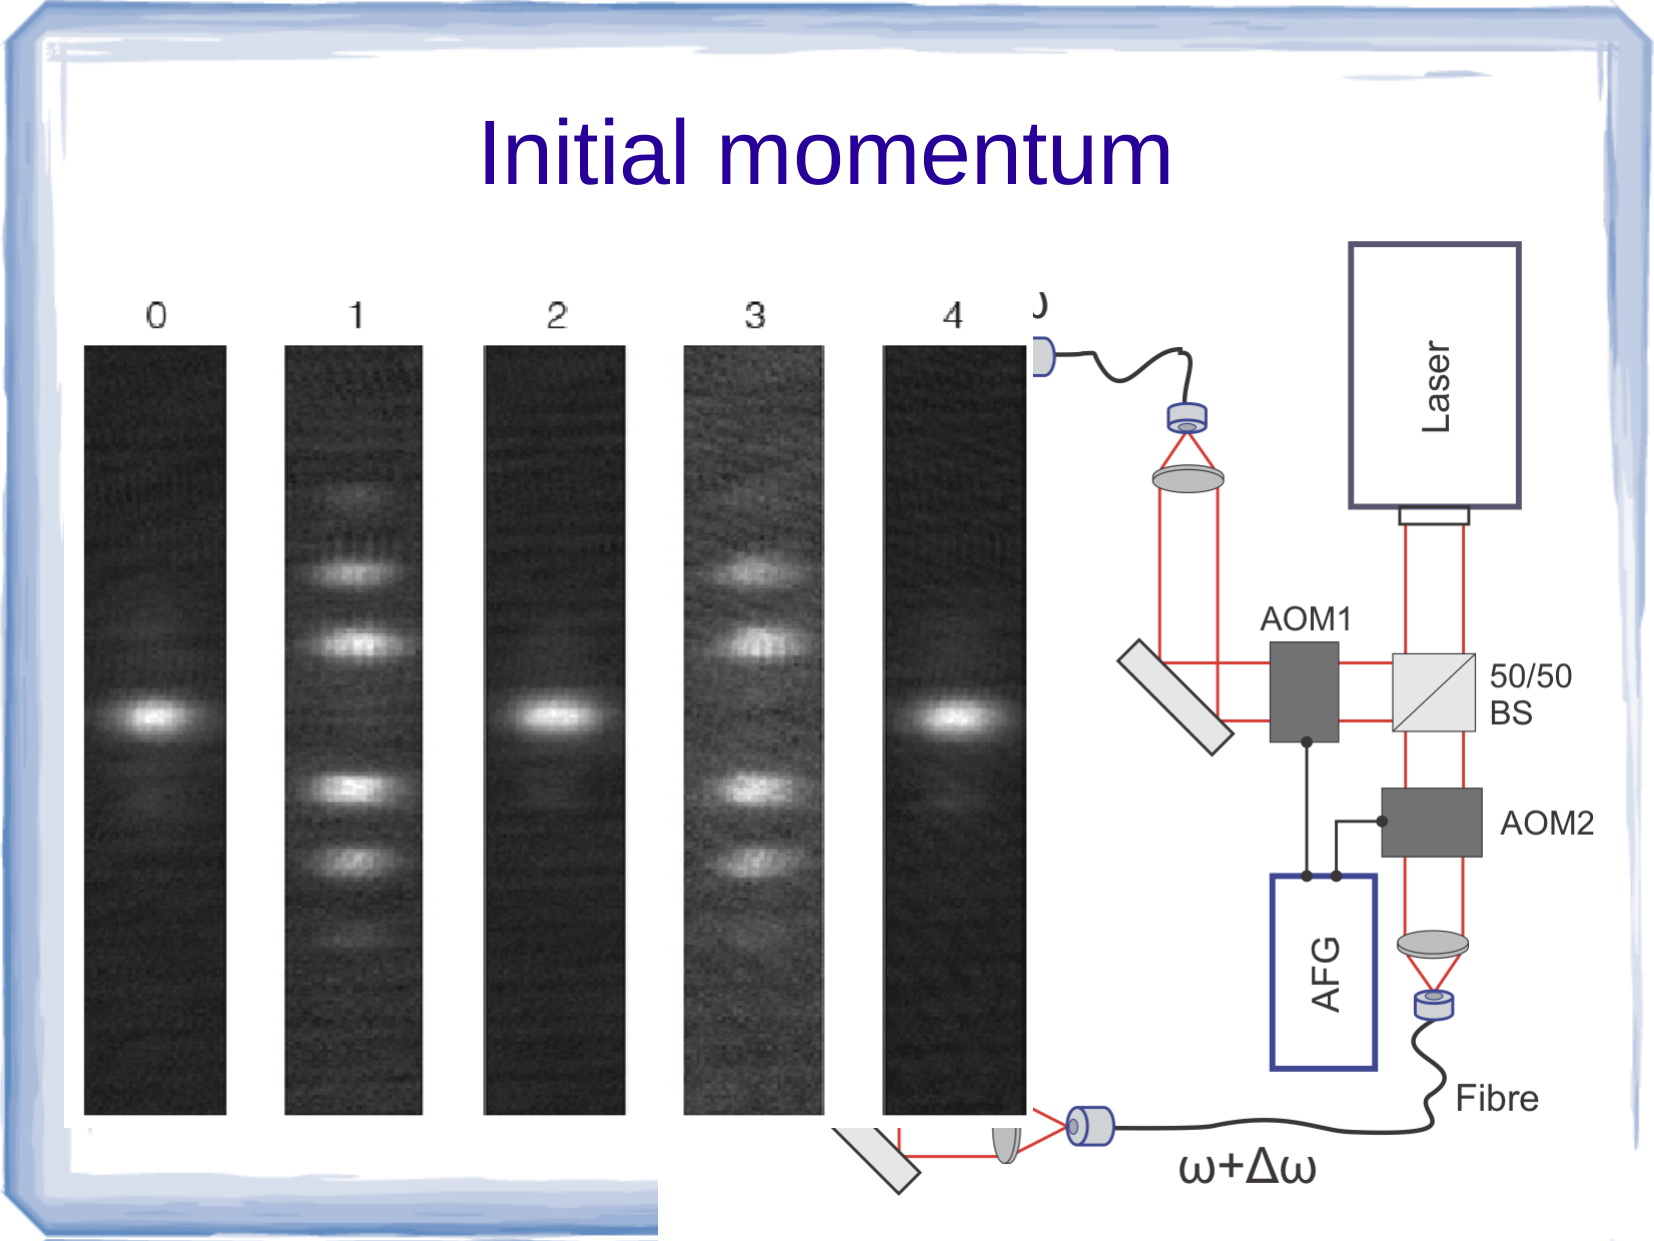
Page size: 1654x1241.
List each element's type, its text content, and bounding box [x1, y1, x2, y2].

title Initial momentum [82, 49, 1571, 257]
picture [0, 0, 1654, 1241]
